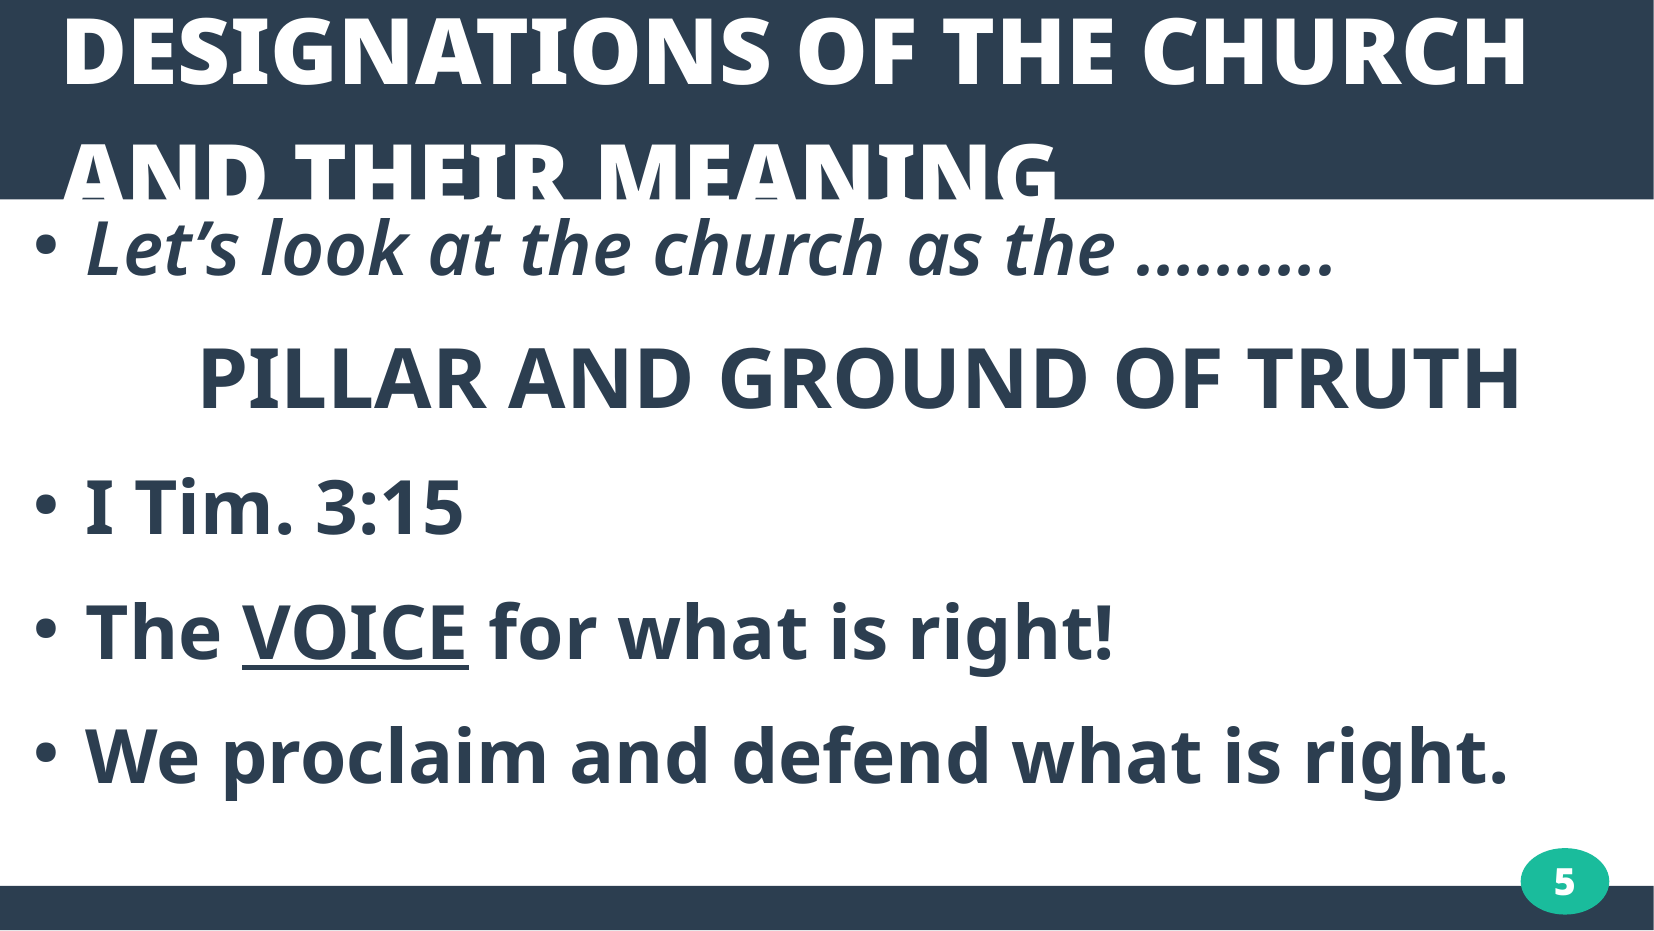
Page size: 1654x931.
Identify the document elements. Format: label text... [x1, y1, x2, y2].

title DESIGNATIONS OF THE CHURCH AND THEIR MEANING [60, 0, 1596, 106]
list Let’s look at the church as the ………. PILLAR AND GROUND OF TRUTH I Tim. 3:15 The VOICE for what is right! We proclaim and defend what is right. [15, 195, 1636, 931]
